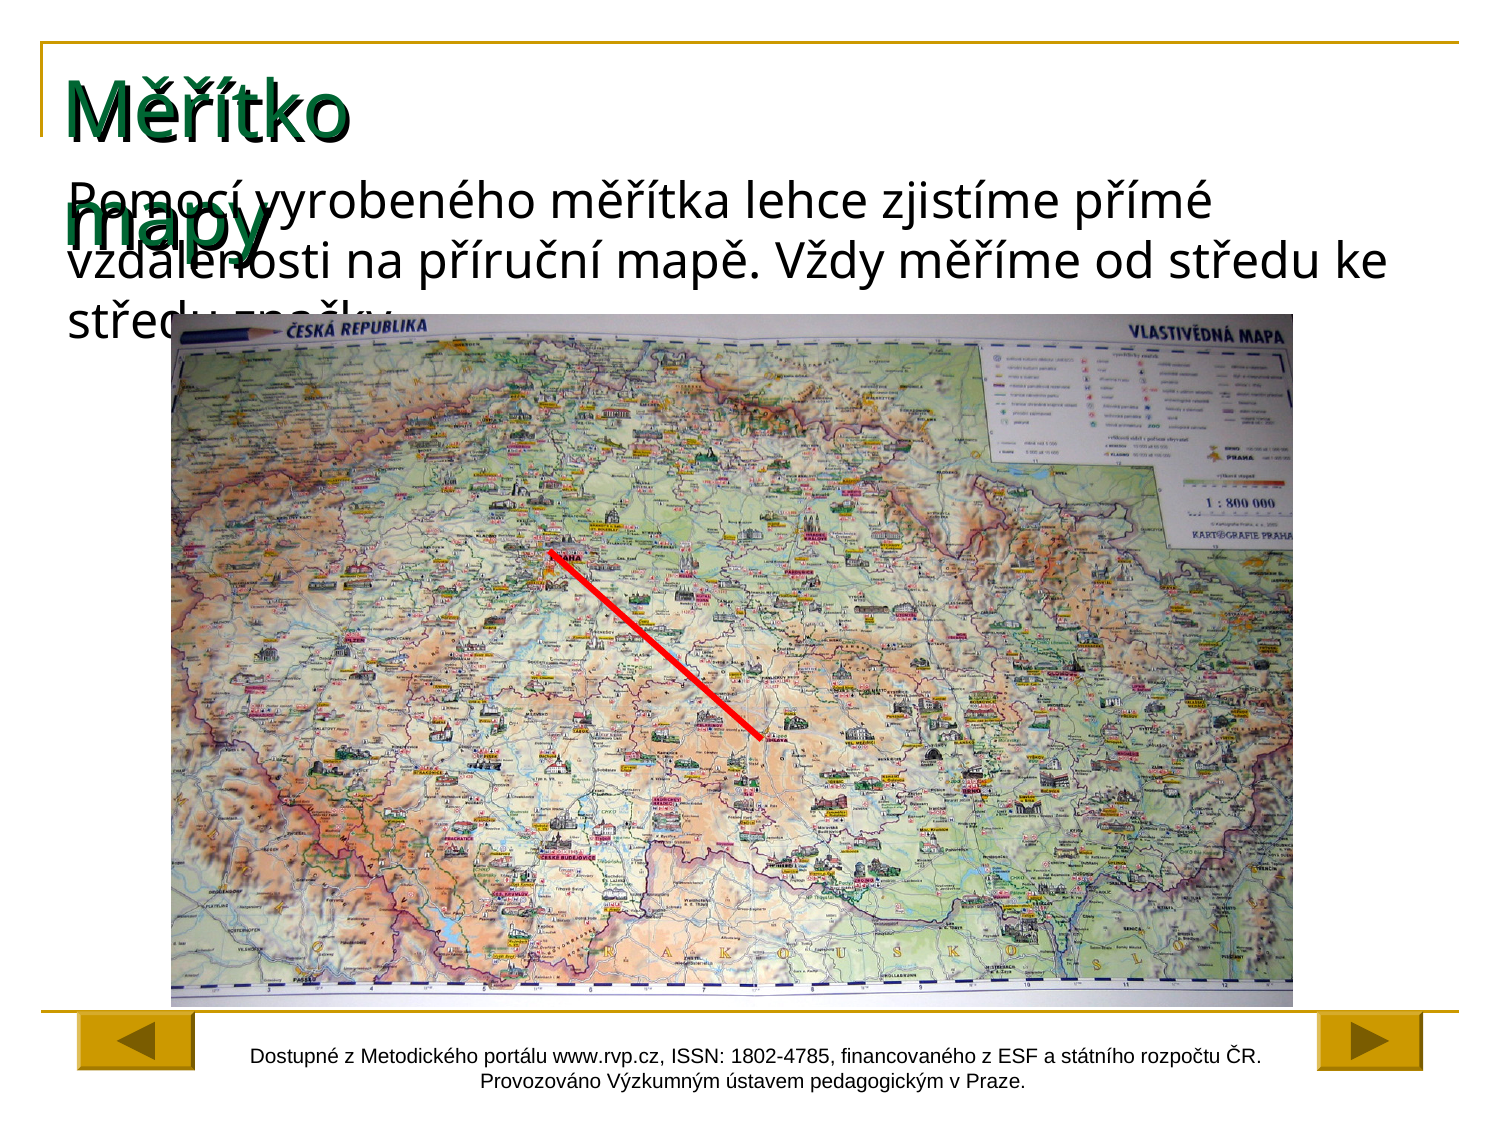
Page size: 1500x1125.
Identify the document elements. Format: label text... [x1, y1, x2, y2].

text_box [78, 1011, 195, 1071]
picture [171, 314, 1293, 1007]
text_box [1318, 1011, 1424, 1071]
text_box Pomocí vyrobeného měřítka lehce zjistíme přímé vzdálenosti na příruční mapě. Vždy měříme od středu ke středu značky. [53, 160, 1471, 357]
title Měřítko mapy [46, 45, 592, 197]
